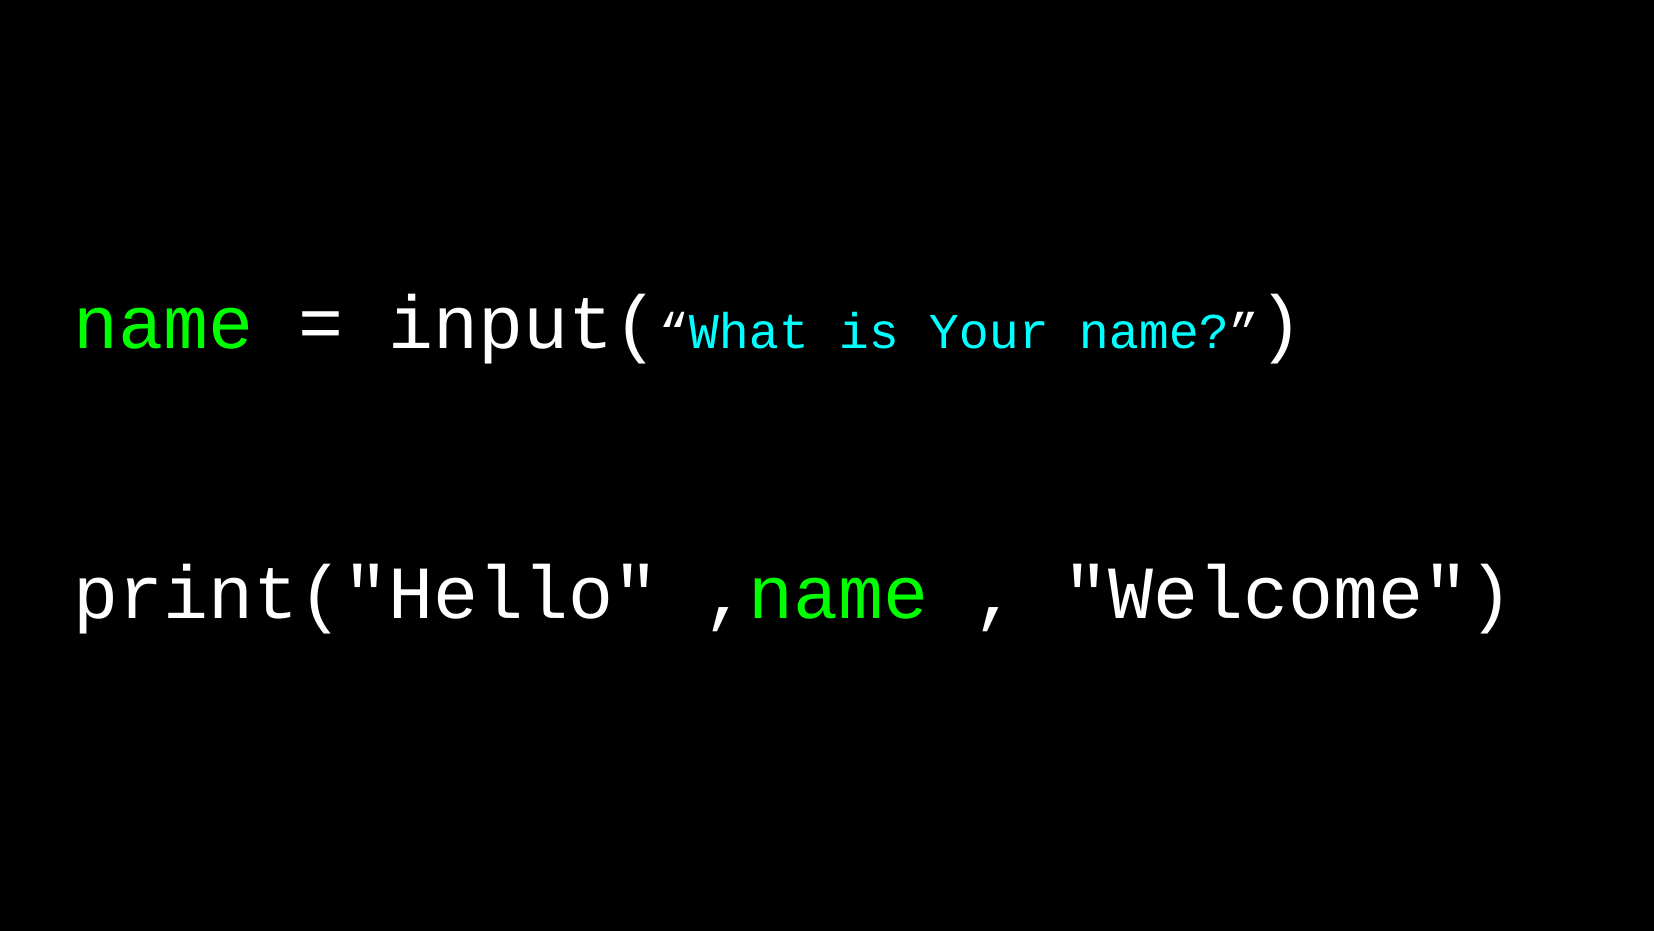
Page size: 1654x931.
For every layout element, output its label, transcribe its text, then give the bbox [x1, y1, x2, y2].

text_box [0, 0, 1654, 931]
text_box name = input(“What is Your name?”) print("Hello" ,name , "Welcome") [58, 265, 1565, 532]
